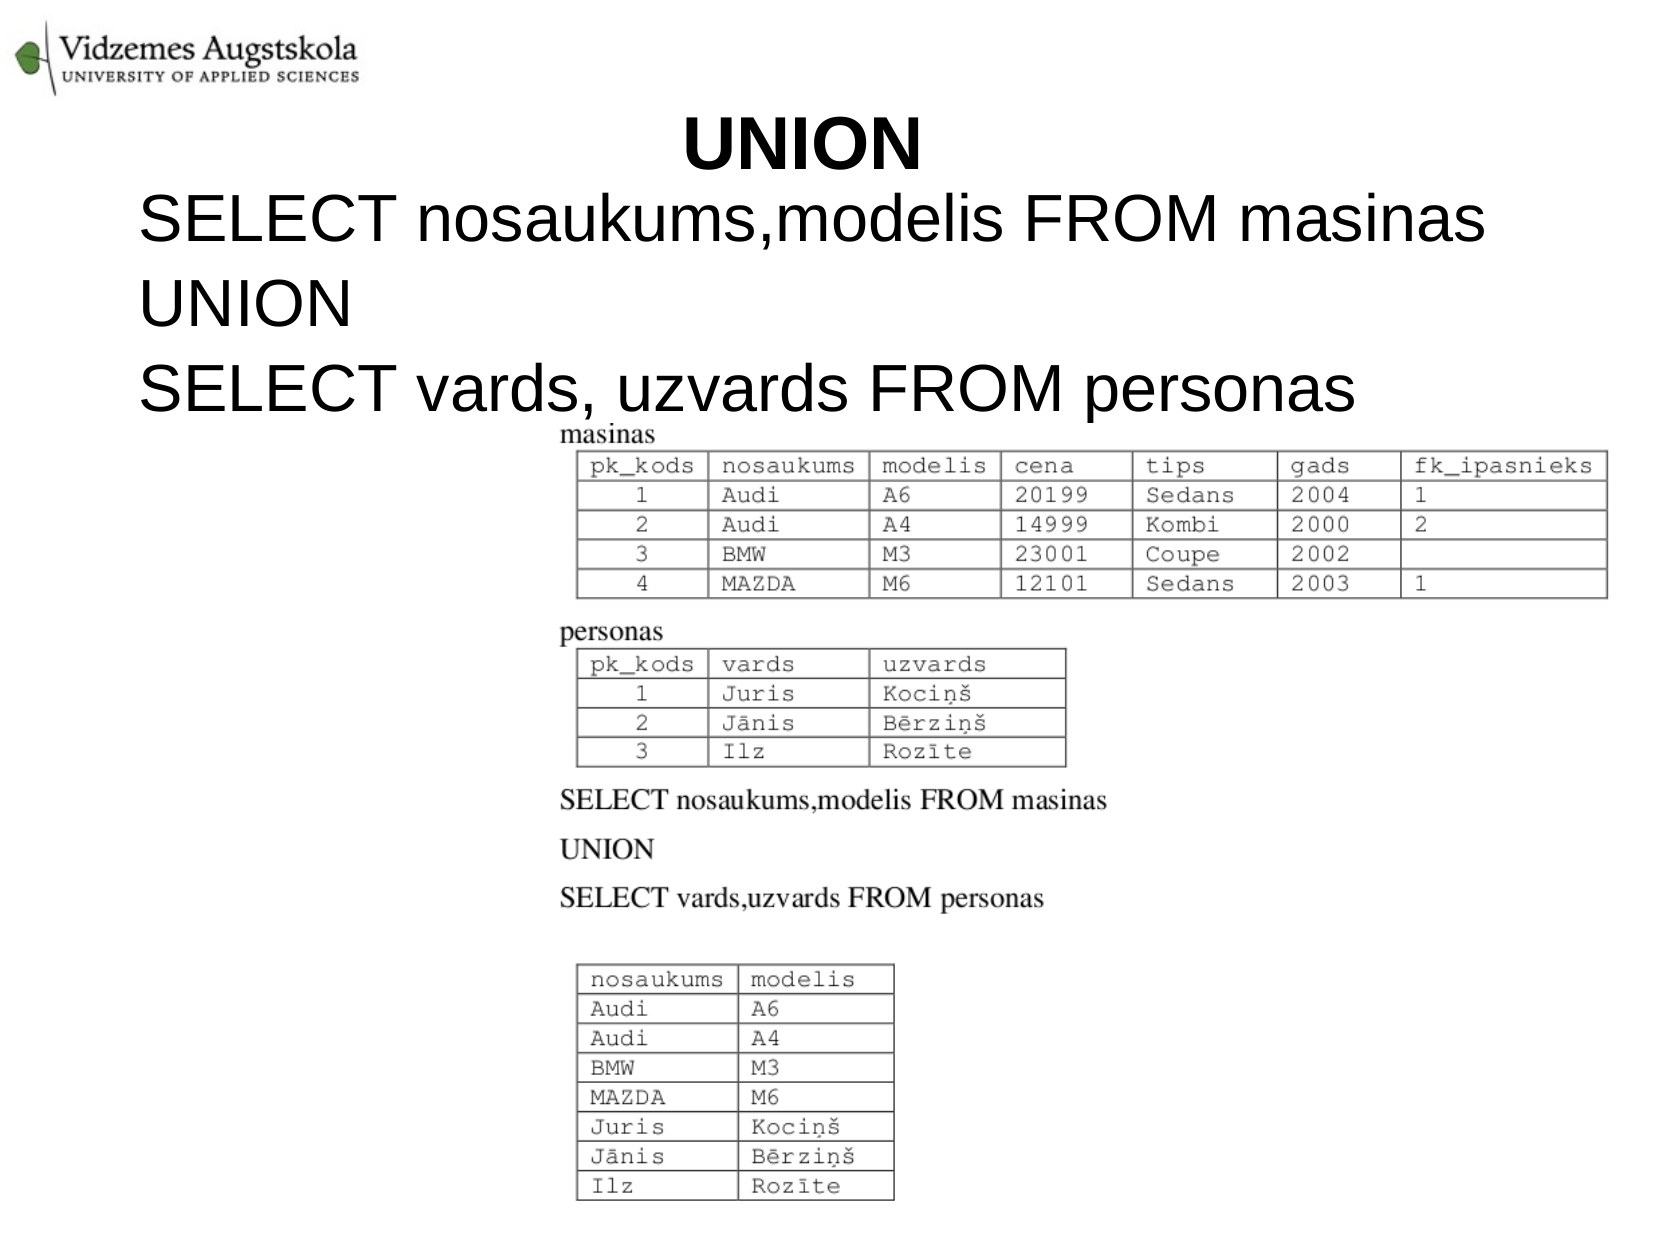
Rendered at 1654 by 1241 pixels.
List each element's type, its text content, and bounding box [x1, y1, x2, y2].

picture [5, 2, 368, 113]
picture [549, 423, 1619, 1205]
list SELECT nosaukums,modelis FROM masinas UNION SELECT vards, uzvards FROM personas [82, 183, 1569, 1107]
title UNION [94, 103, 1512, 183]
